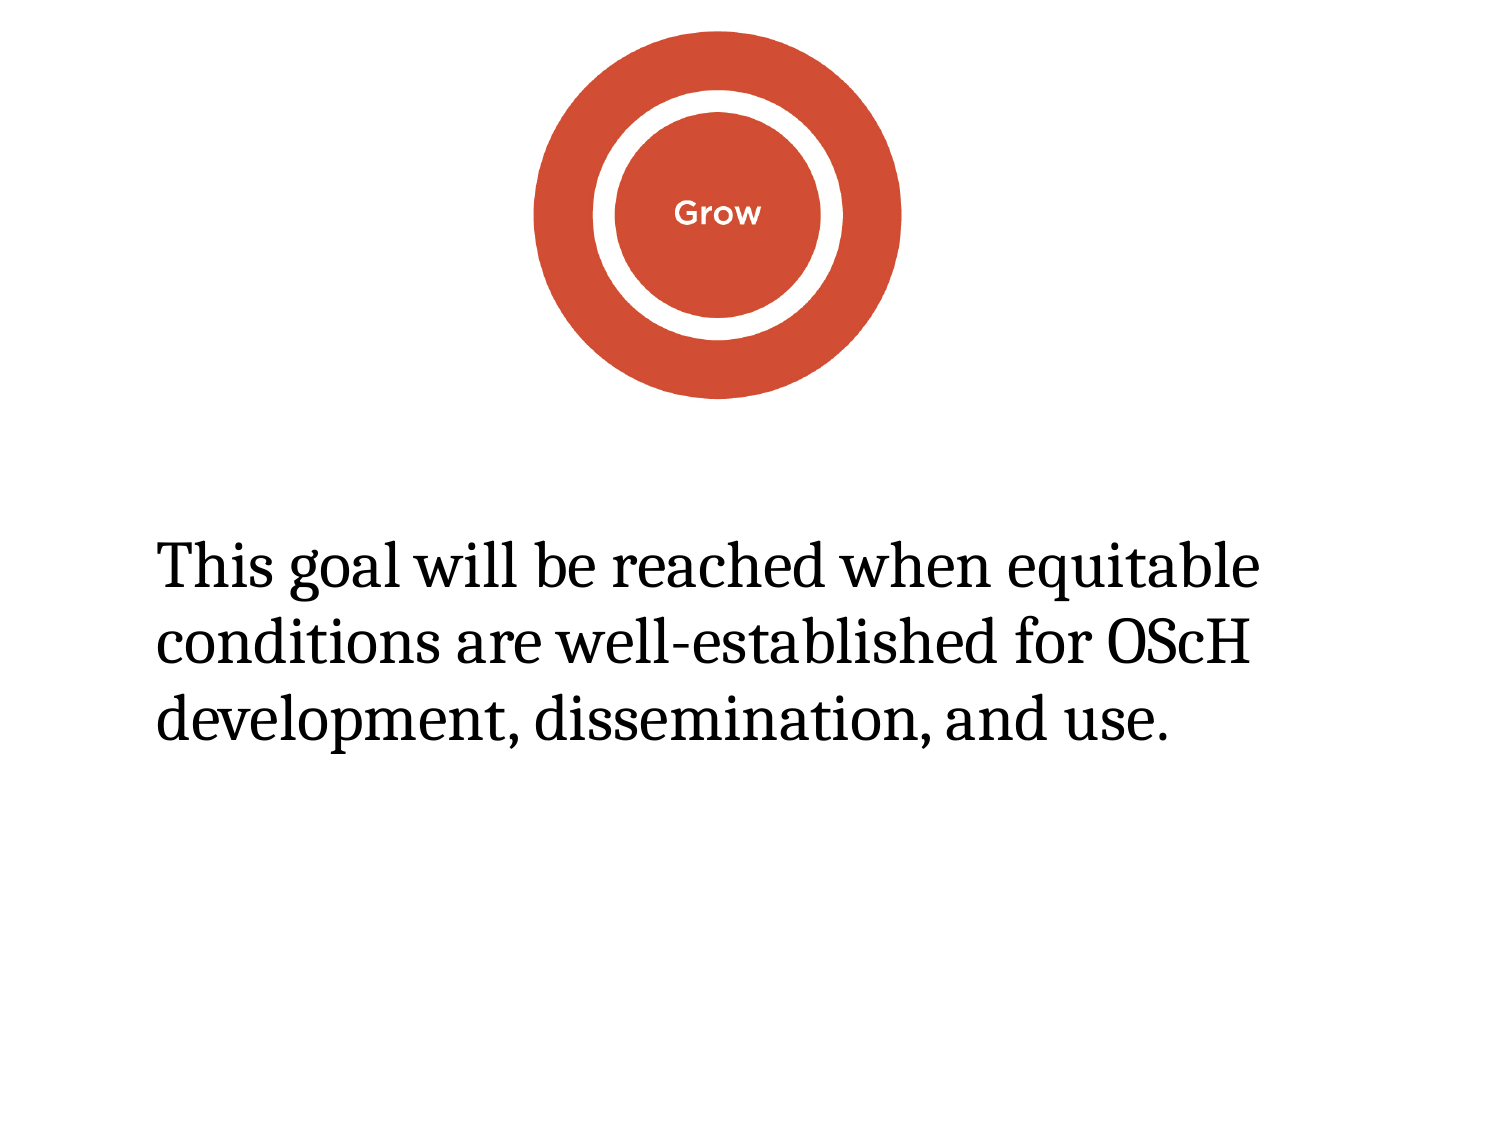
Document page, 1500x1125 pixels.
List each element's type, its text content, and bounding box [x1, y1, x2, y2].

text_box This goal will be reached when equitable conditions are well-established for OScH development, dissemination, and use. [141, 519, 1500, 846]
picture [519, 15, 914, 414]
